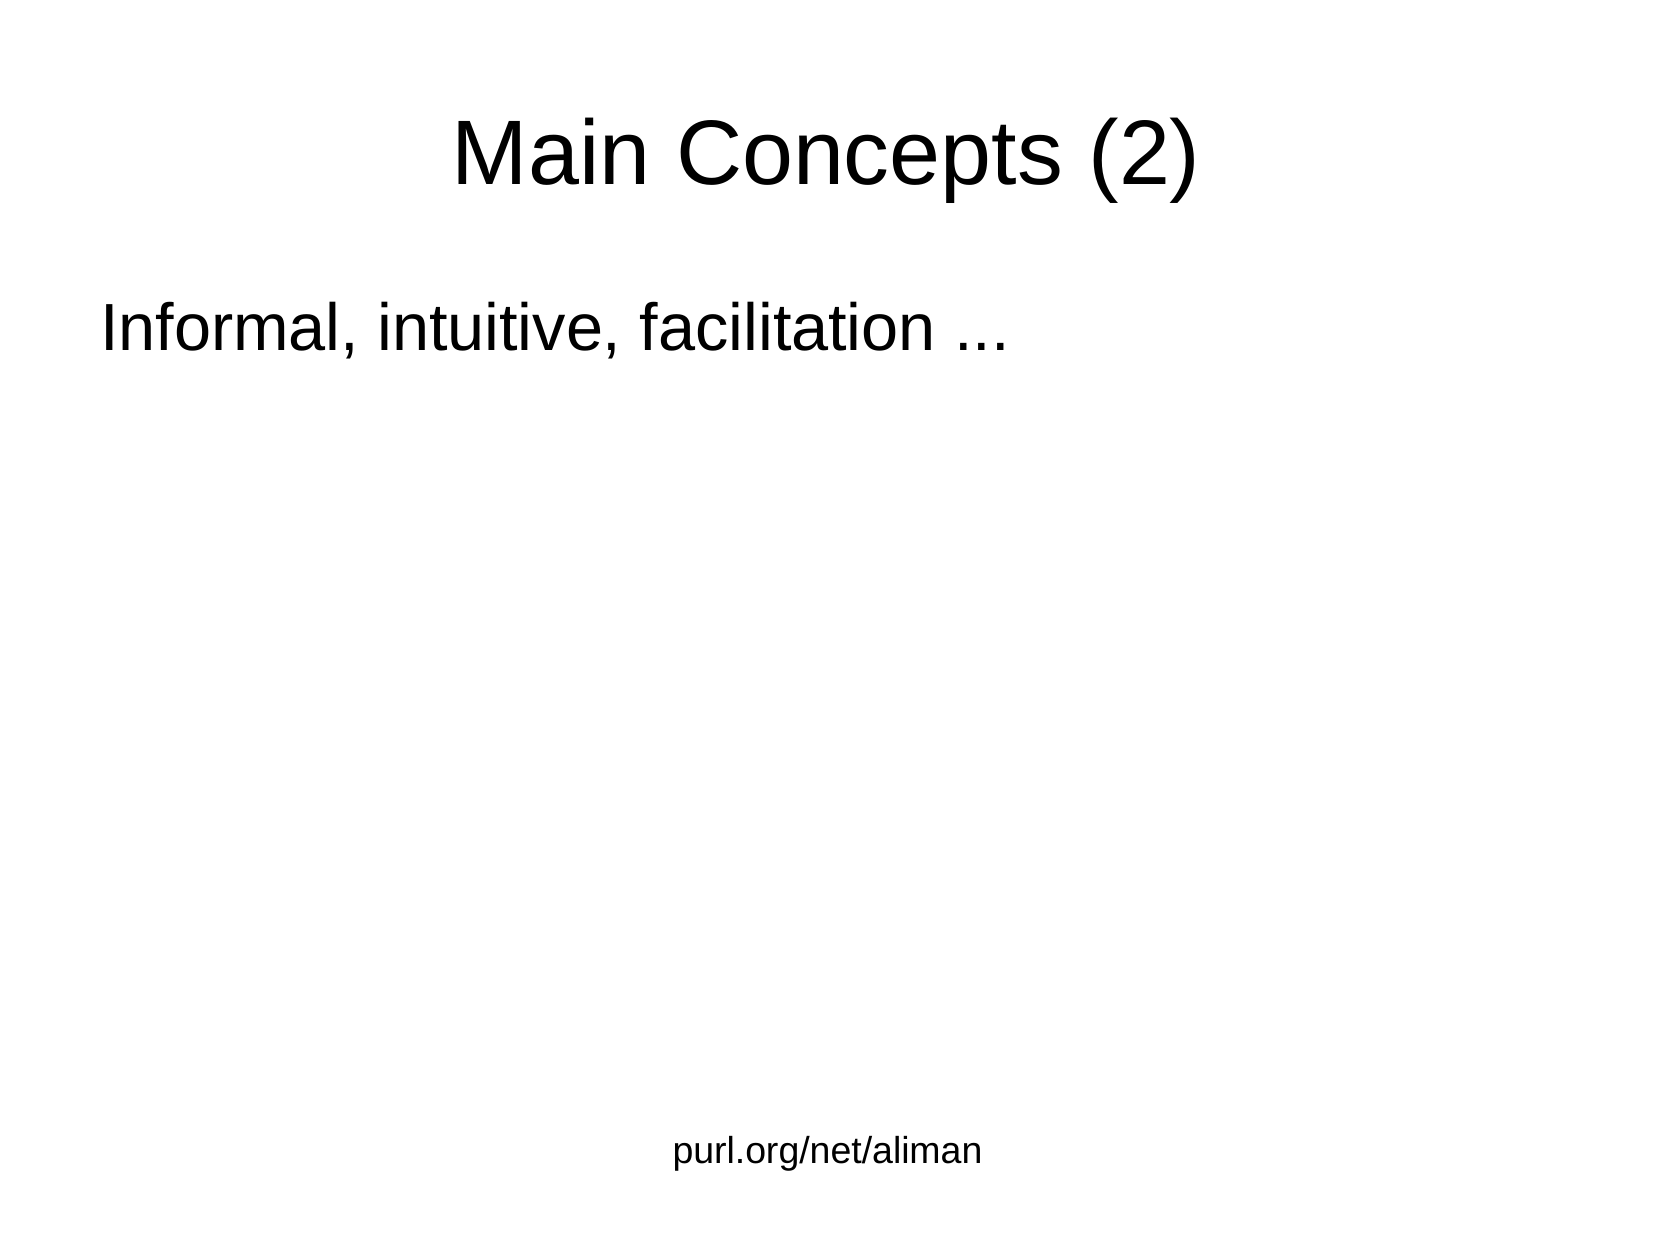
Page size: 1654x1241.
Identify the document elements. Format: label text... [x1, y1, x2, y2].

list Informal, intuitive, facilitation ... [82, 290, 1571, 1094]
title Main Concepts (2) [82, 56, 1571, 250]
